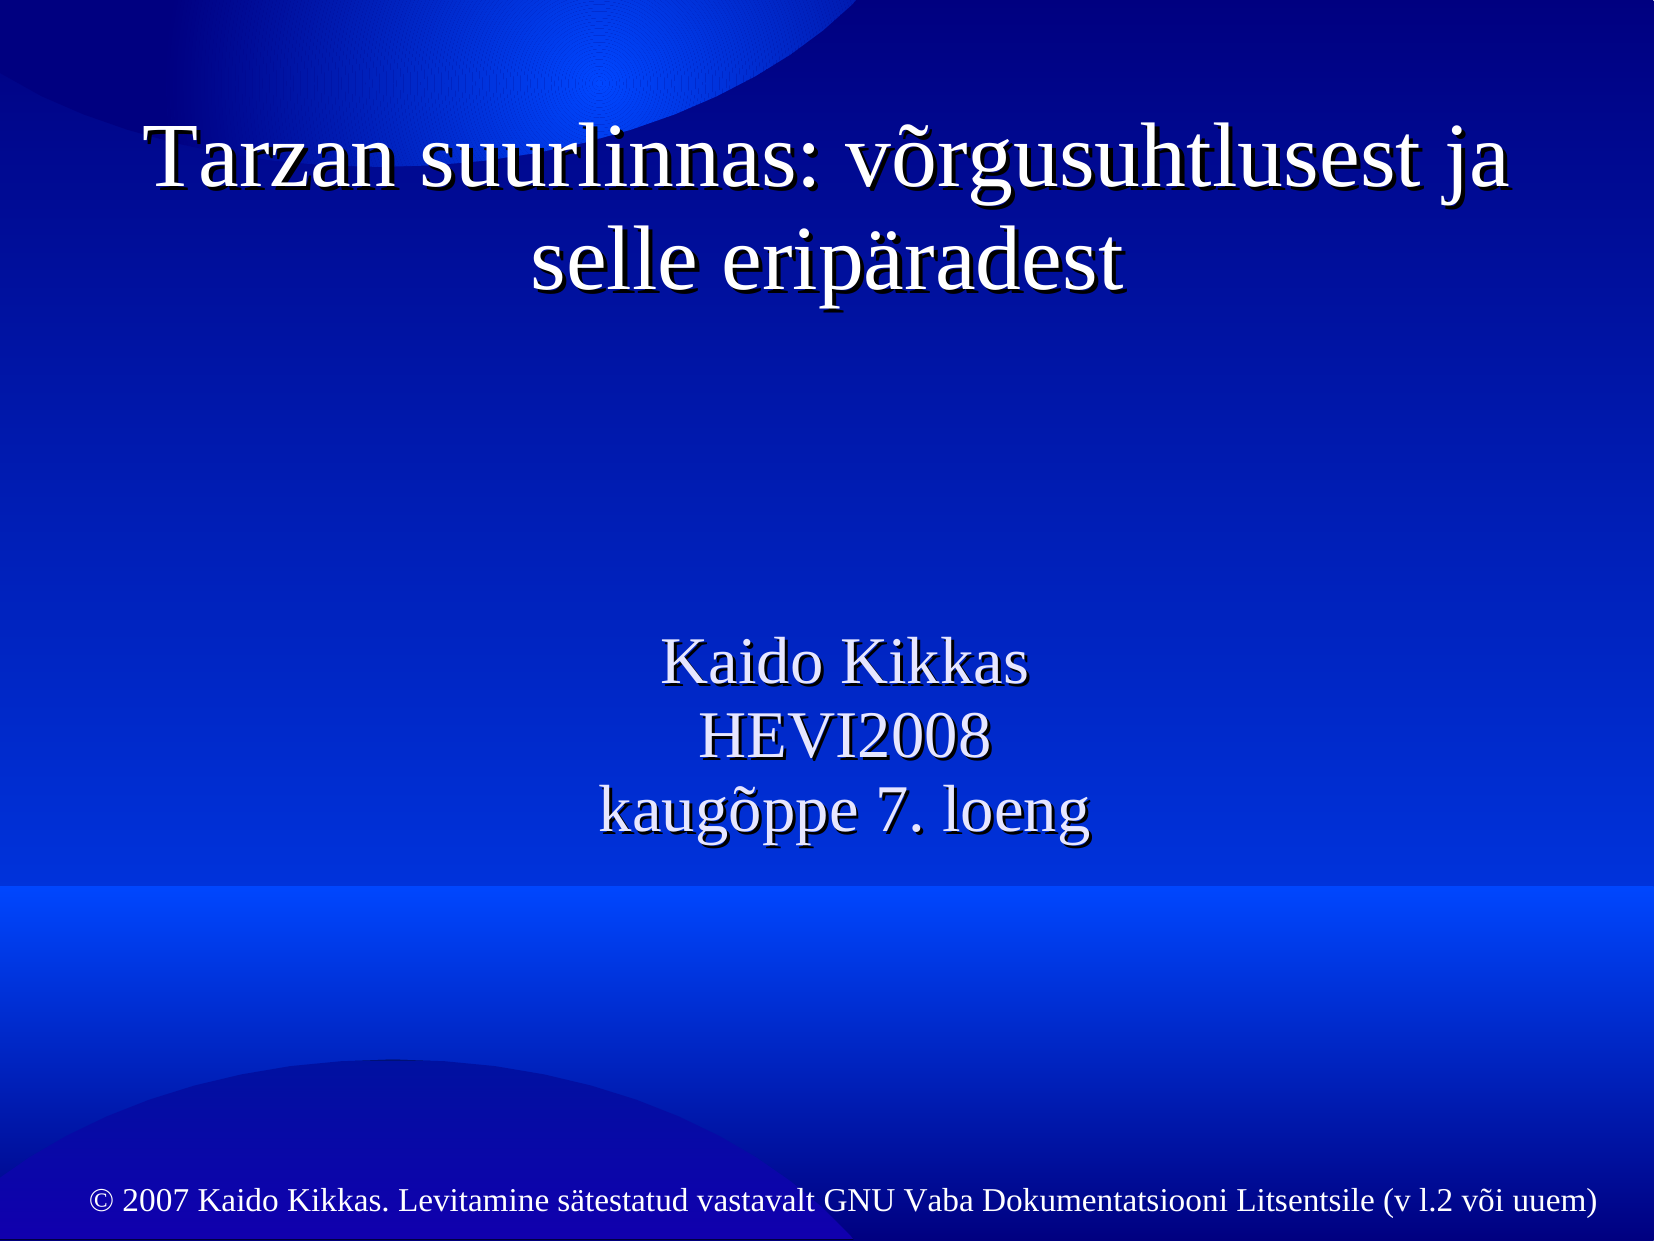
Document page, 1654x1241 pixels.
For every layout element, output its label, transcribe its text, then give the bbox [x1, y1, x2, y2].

text_box © 2007 Kaido Kikkas. Levitamine sätestatud vastavalt GNU Vaba Dokumentatsiooni Litsentsile (v l.2 või uuem) [88, 1181, 1654, 1241]
title Tarzan suurlinnas: võrgusuhtlusest ja selle eripäradest [121, 102, 1534, 311]
subtitle Kaido Kikkas HEVI2008 kaugõppe 7. loeng [121, 344, 1534, 1127]
